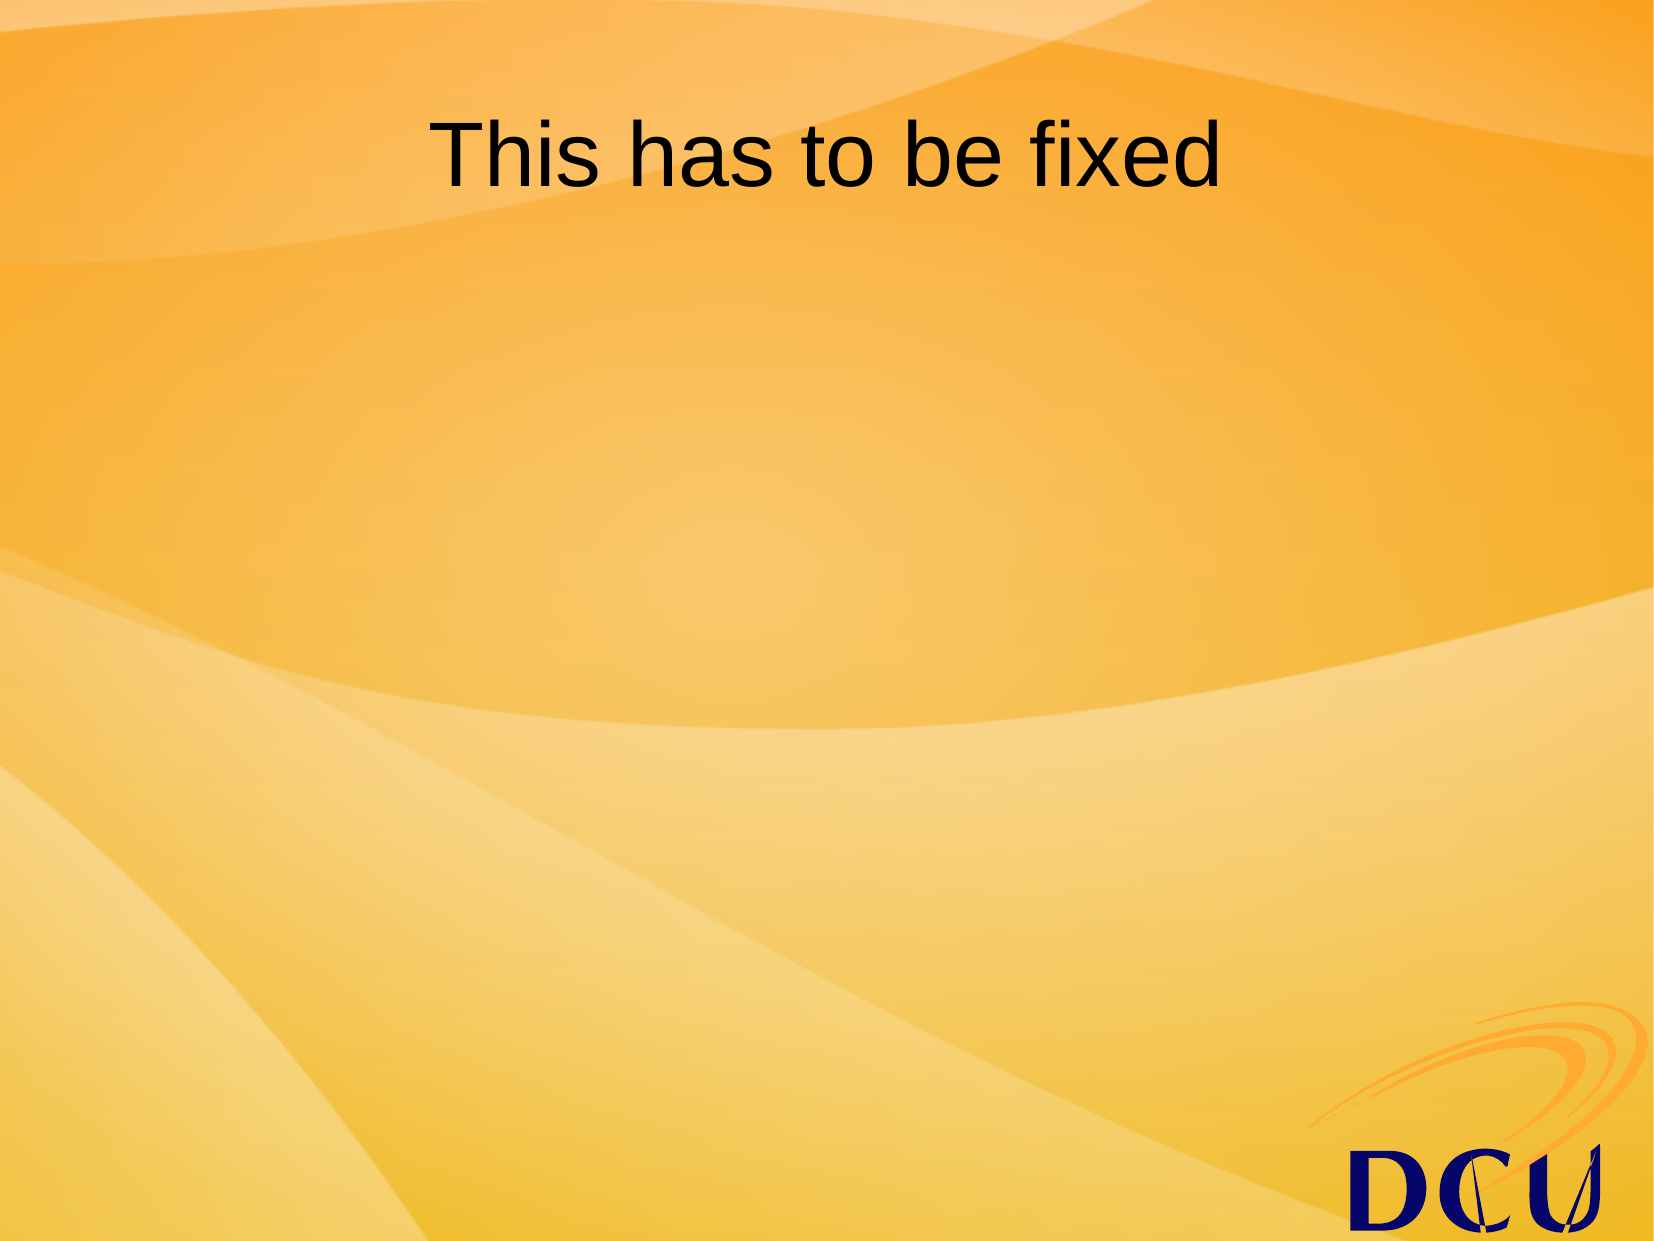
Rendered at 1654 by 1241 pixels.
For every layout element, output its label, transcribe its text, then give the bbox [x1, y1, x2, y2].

title This has to be fixed [82, 49, 1571, 257]
picture [0, 0, 1654, 1241]
